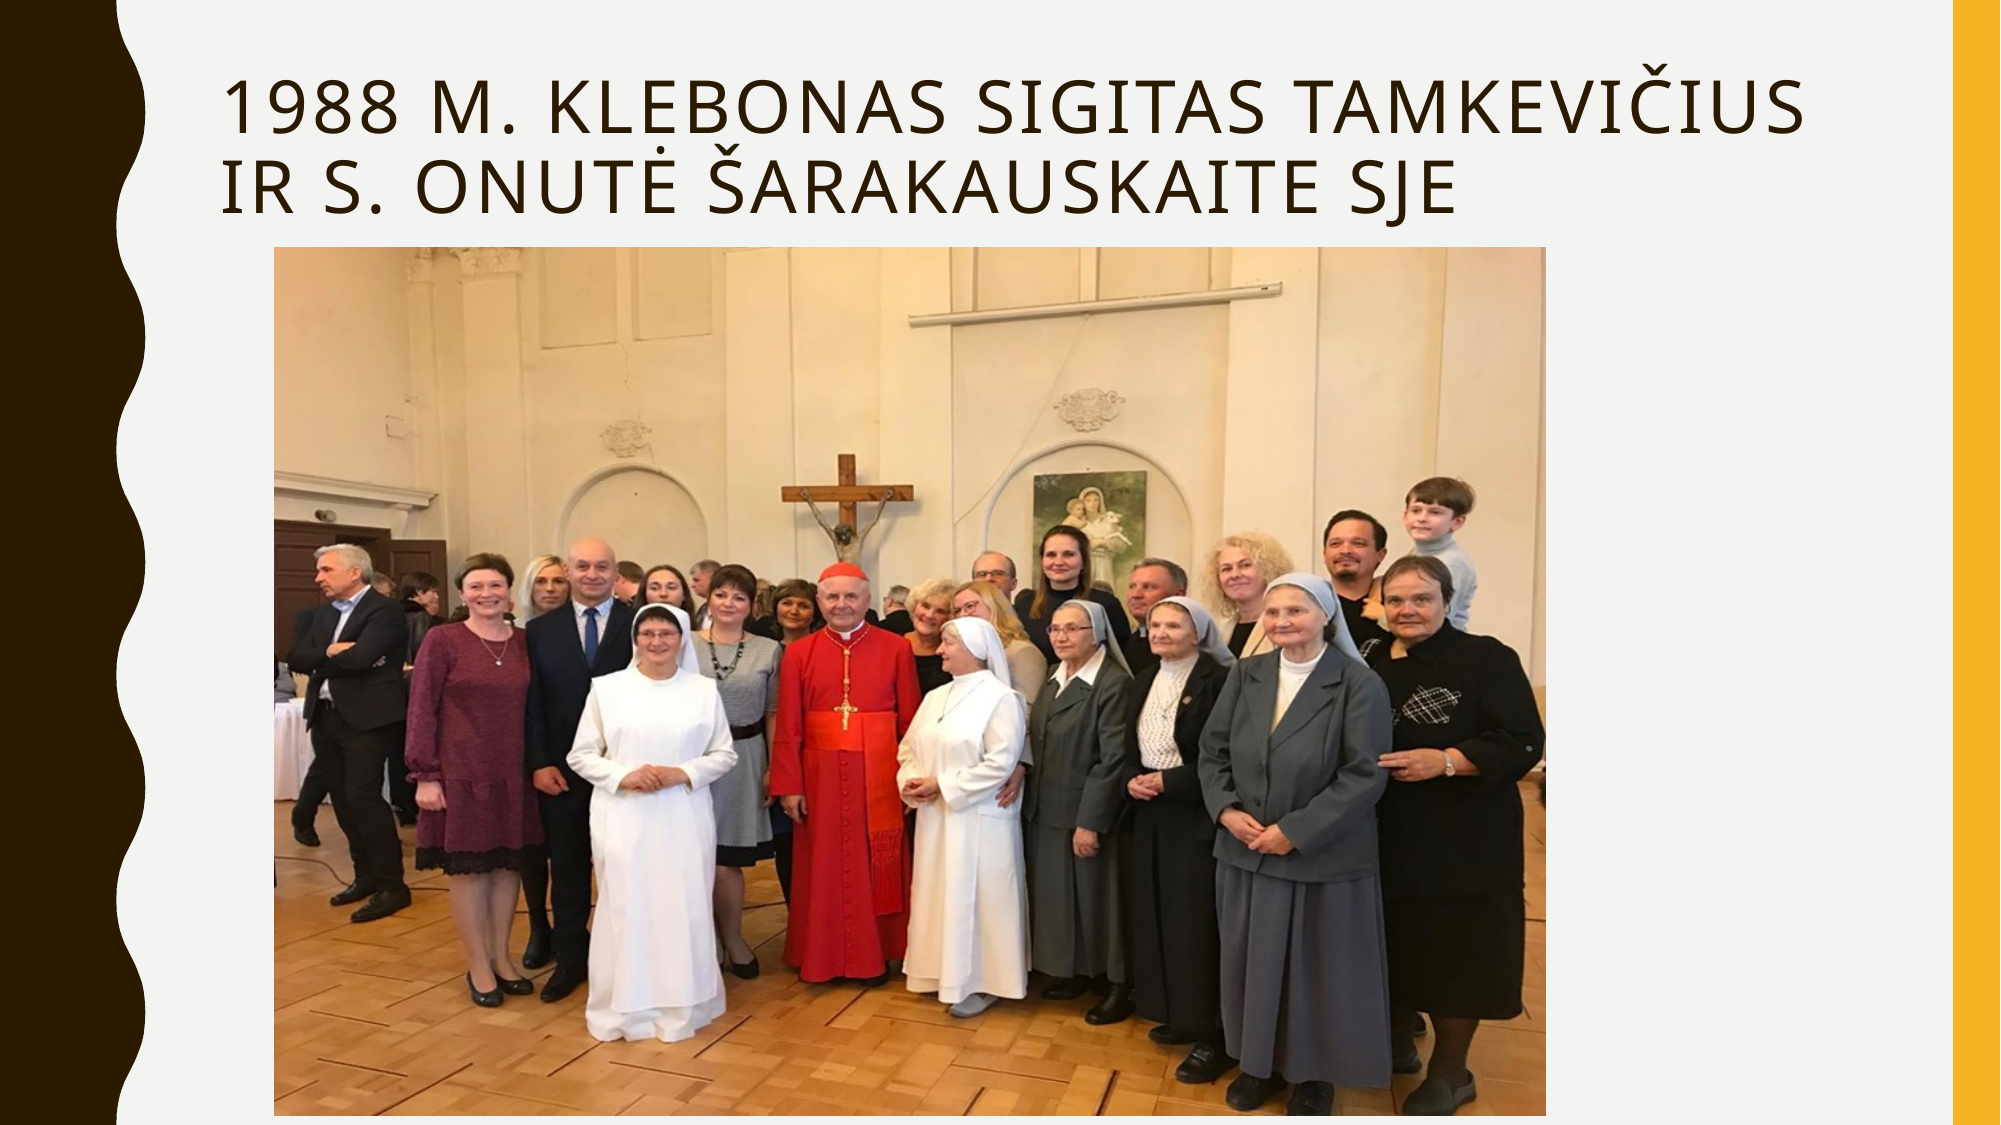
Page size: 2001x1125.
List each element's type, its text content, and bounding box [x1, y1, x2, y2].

title 1988 m. Klebonas Sigitas Tamkevičius ir s. Onutė Šarakauskaite SJE [205, 62, 1876, 308]
picture [274, 247, 1546, 1116]
